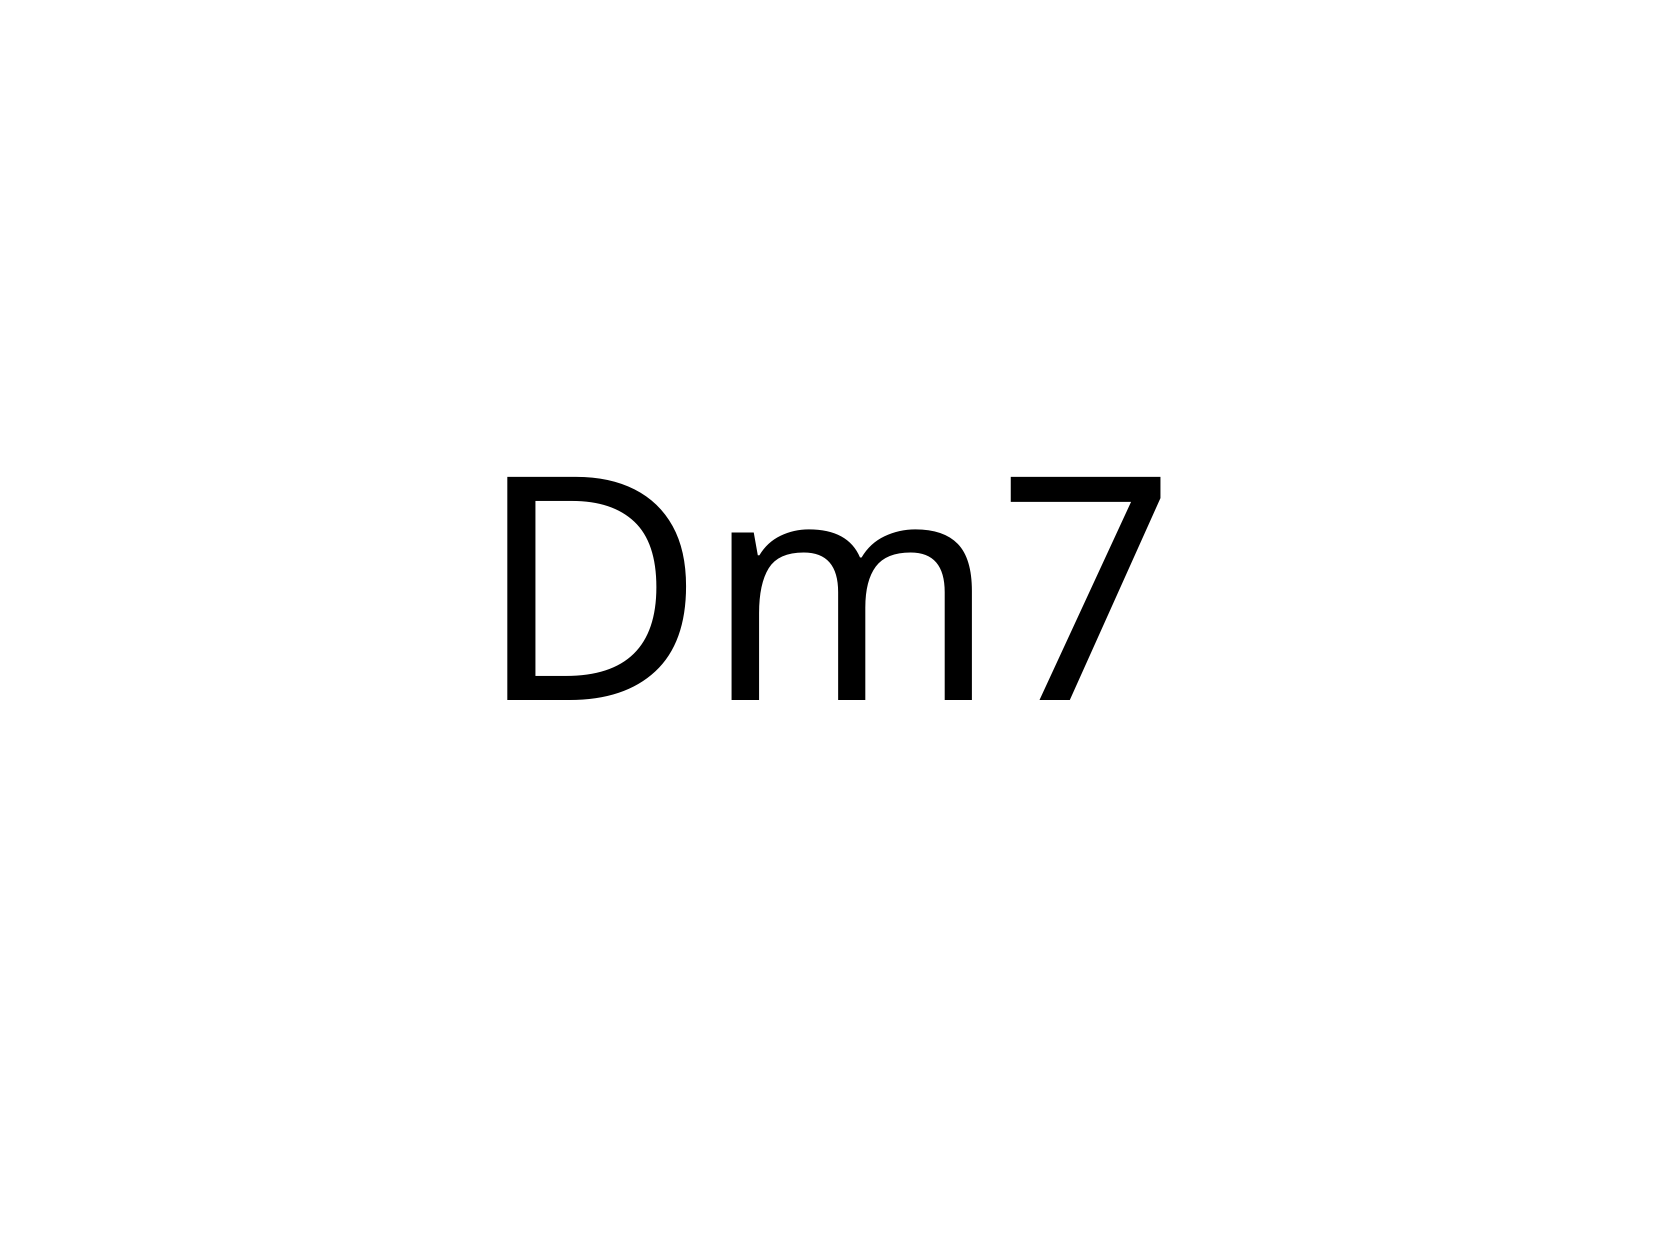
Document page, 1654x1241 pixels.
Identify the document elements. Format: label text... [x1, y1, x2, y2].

subtitle Dm7 [82, 49, 1571, 1109]
